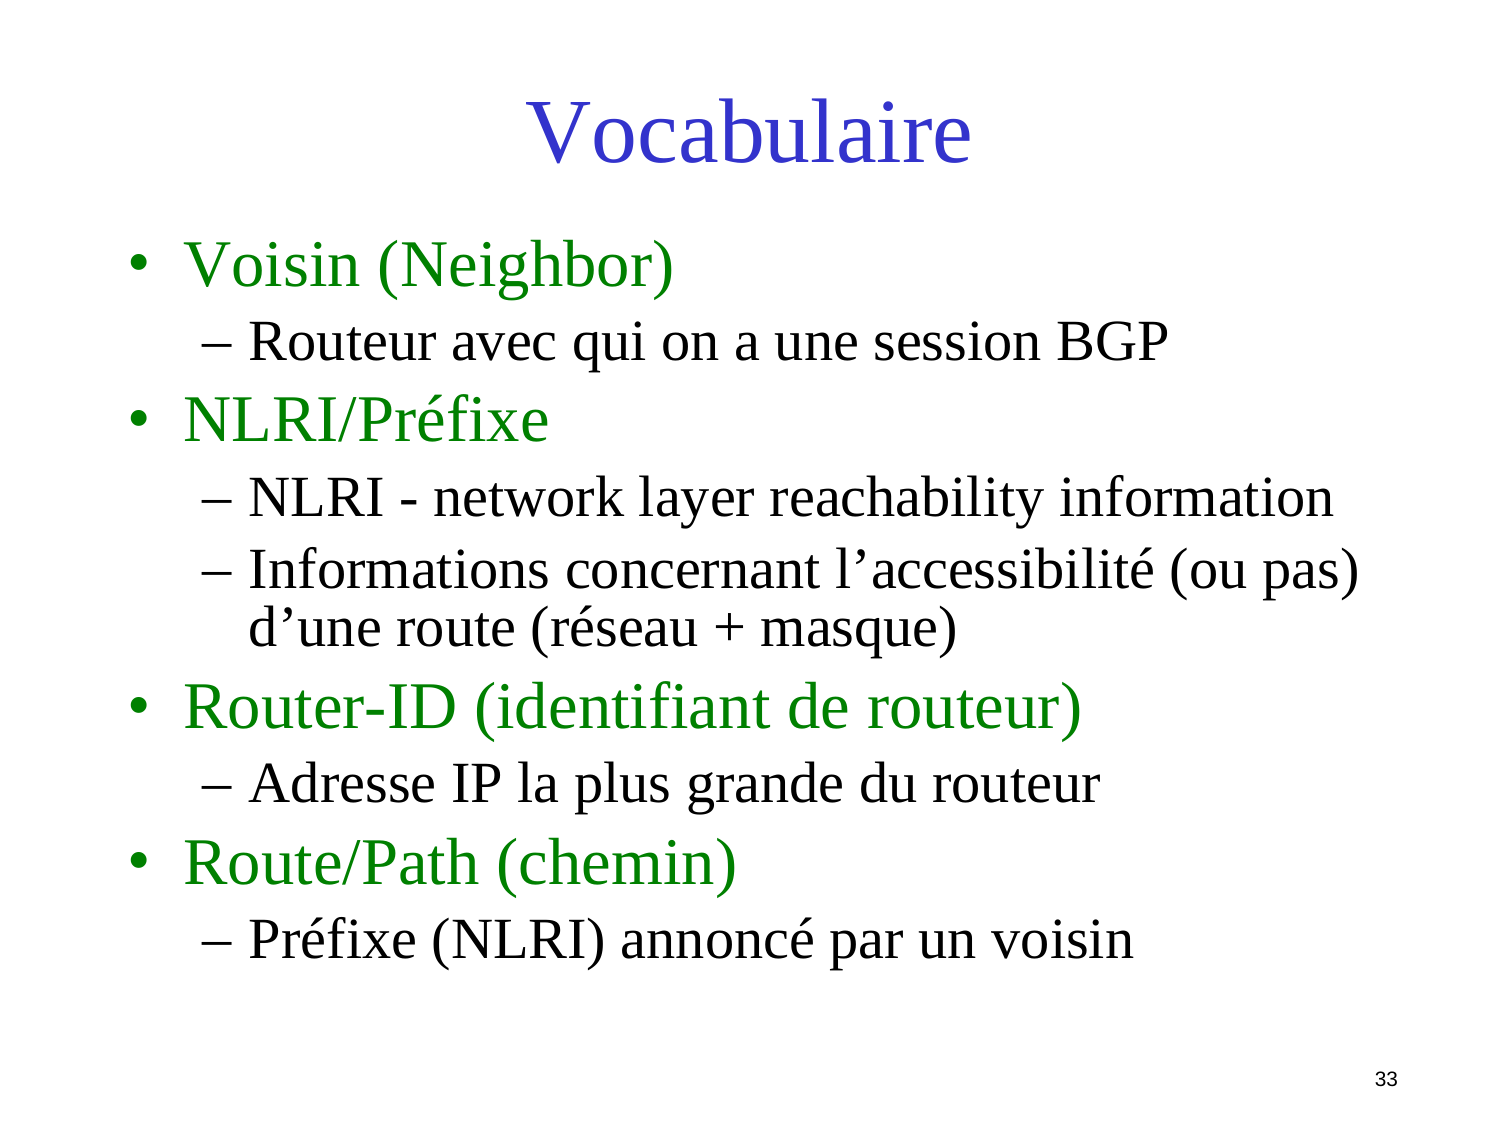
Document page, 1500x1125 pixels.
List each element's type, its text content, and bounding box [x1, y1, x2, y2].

title Vocabulaire [112, 37, 1388, 224]
list Voisin (Neighbor) Routeur avec qui on a une session BGP NLRI/Préfixe NLRI - network layer reachability information Informations concernant l’accessibilité (ou pas) d’une route (réseau + masque) Router-ID (identifiant de routeur) Adresse IP la plus grande du routeur Route/Path (chemin) Préfixe (NLRI) annoncé par un voisin [112, 224, 1401, 1051]
